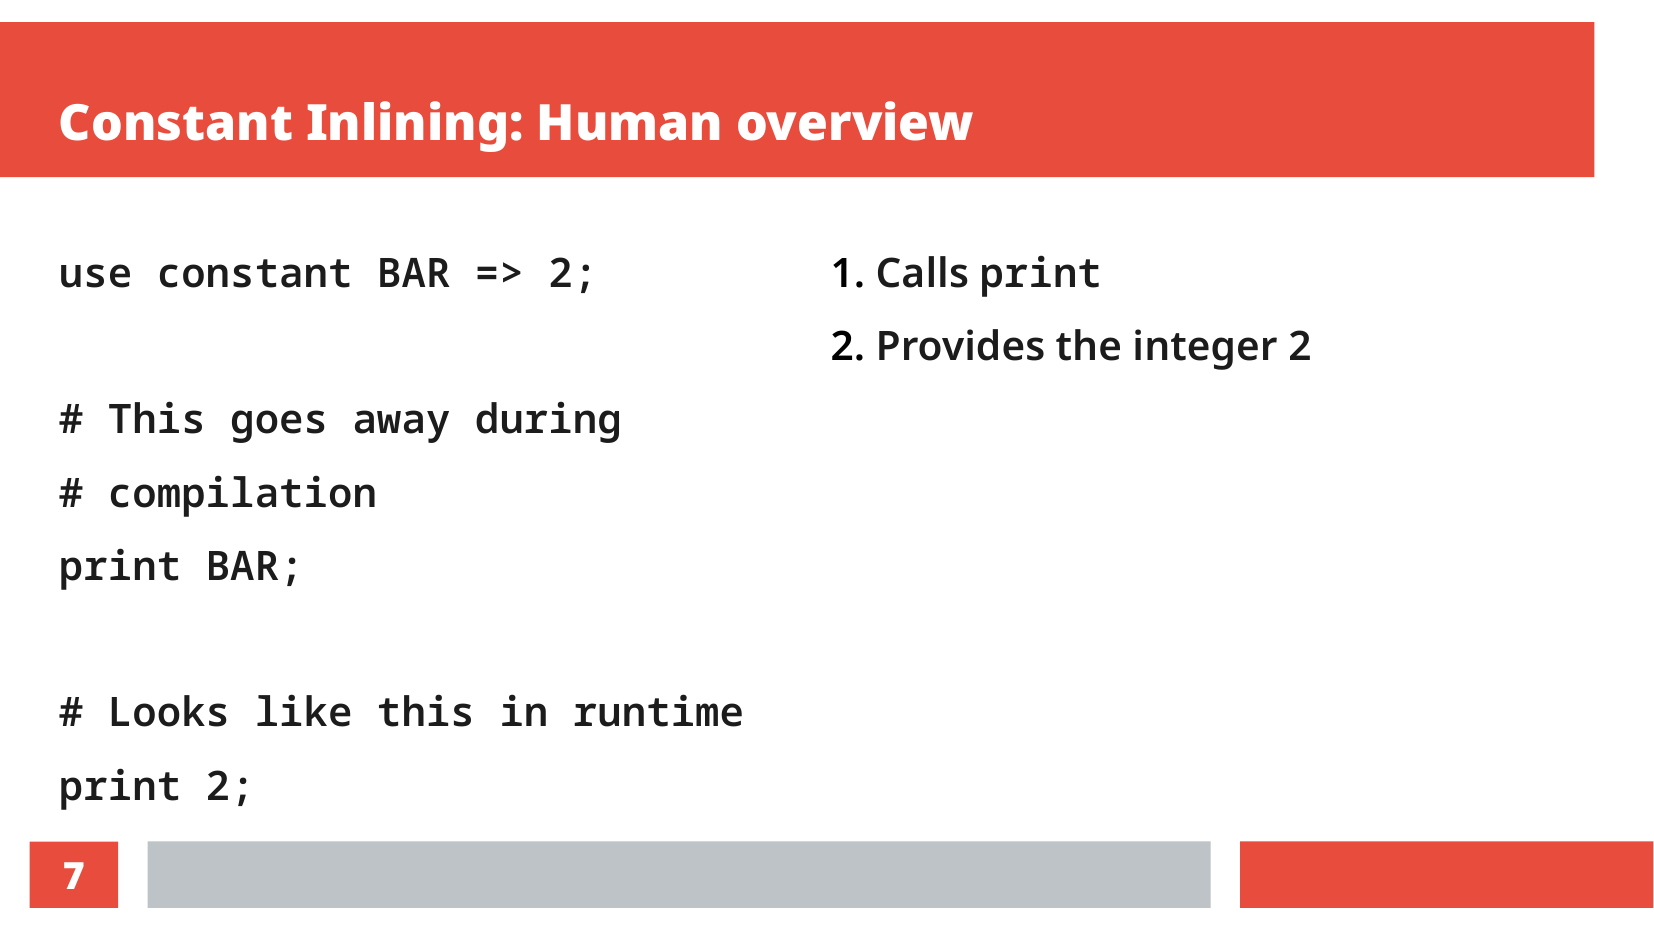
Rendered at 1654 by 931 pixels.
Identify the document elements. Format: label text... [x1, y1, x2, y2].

list Calls print Provides the integer 2 [830, 243, 1566, 820]
title Constant Inlining: Human overview [59, 44, 1595, 156]
list use constant BAR => 2; # This goes away during # compilation print BAR; # Looks like this in runtime print 2; [59, 243, 794, 820]
